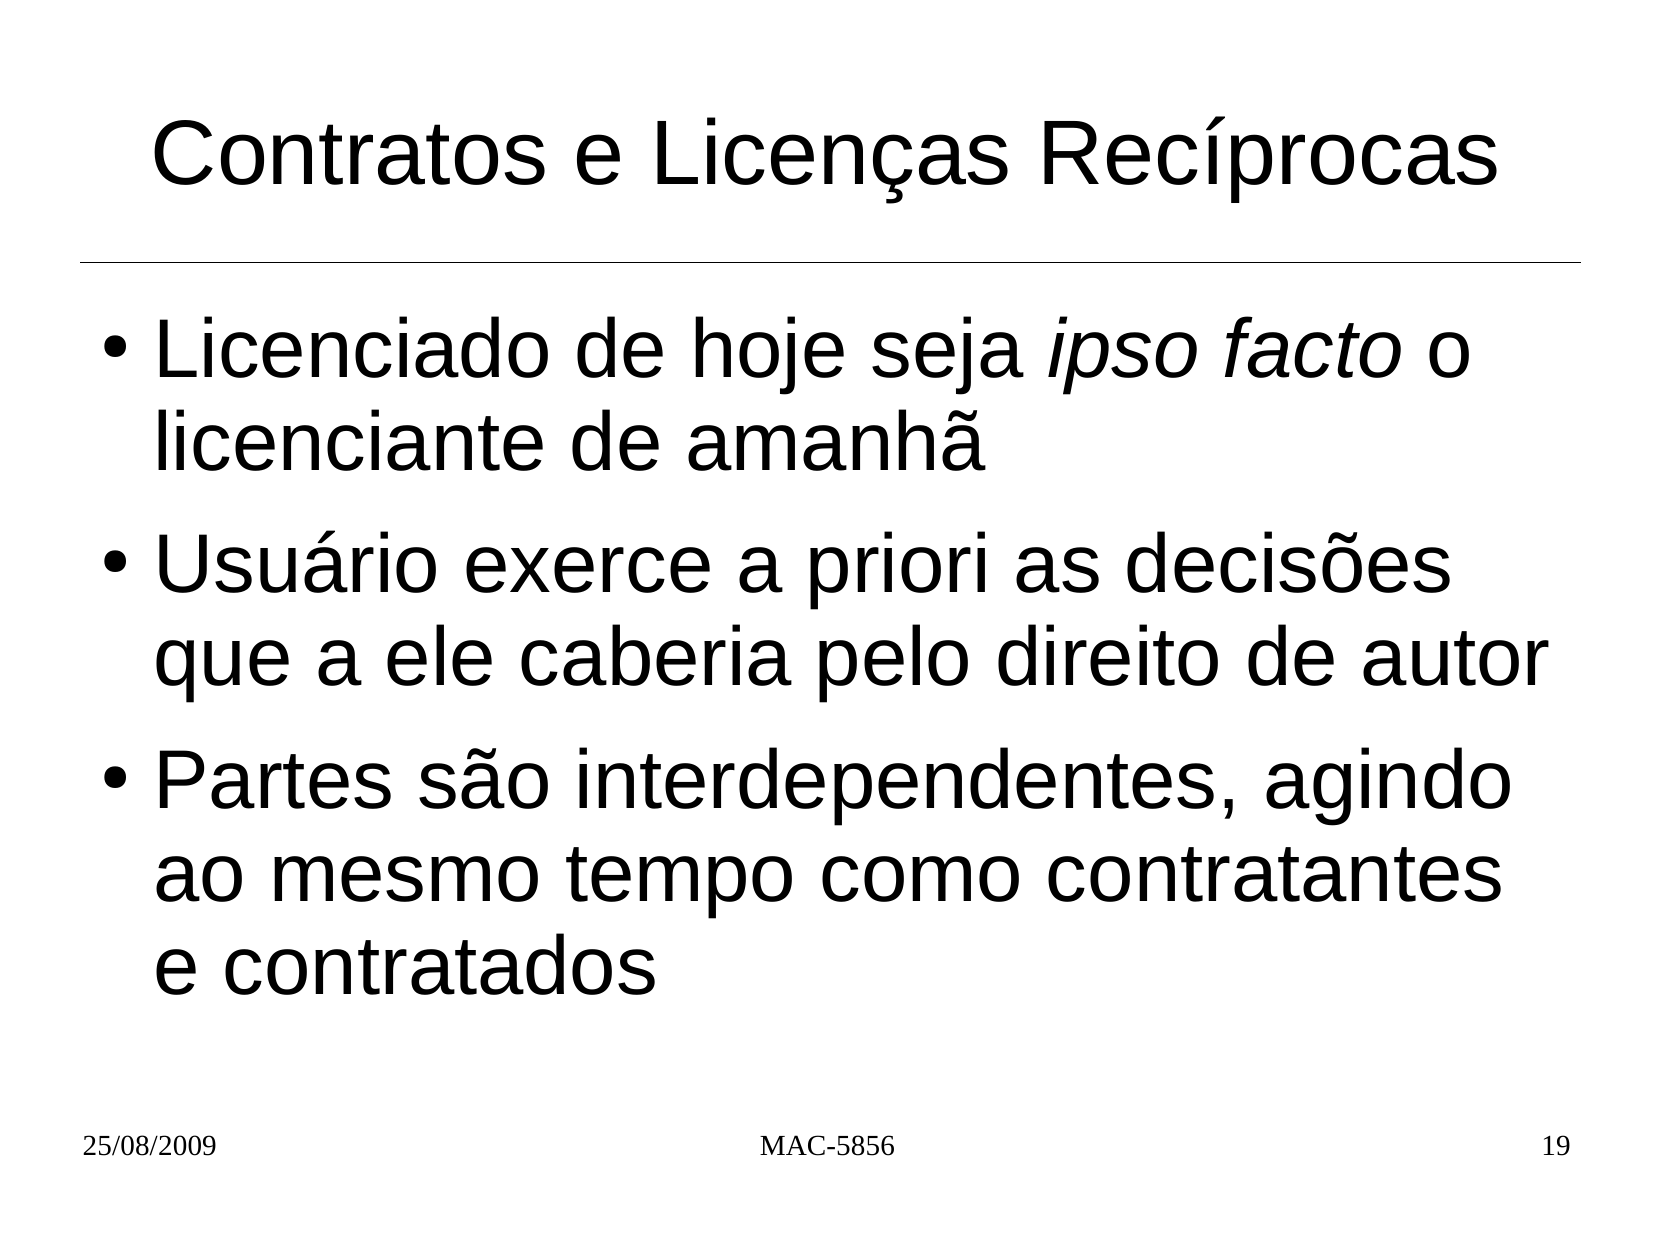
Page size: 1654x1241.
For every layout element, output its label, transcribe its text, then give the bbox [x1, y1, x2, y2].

title Contratos e Licenças Recíprocas [82, 56, 1571, 250]
list Licenciado de hoje seja ipso facto o licenciante de amanhã Usuário exerce a priori as decisões que a ele caberia pelo direito de autor Partes são interdependentes, agindo ao mesmo tempo como contratantes e contratados [82, 302, 1571, 1086]
